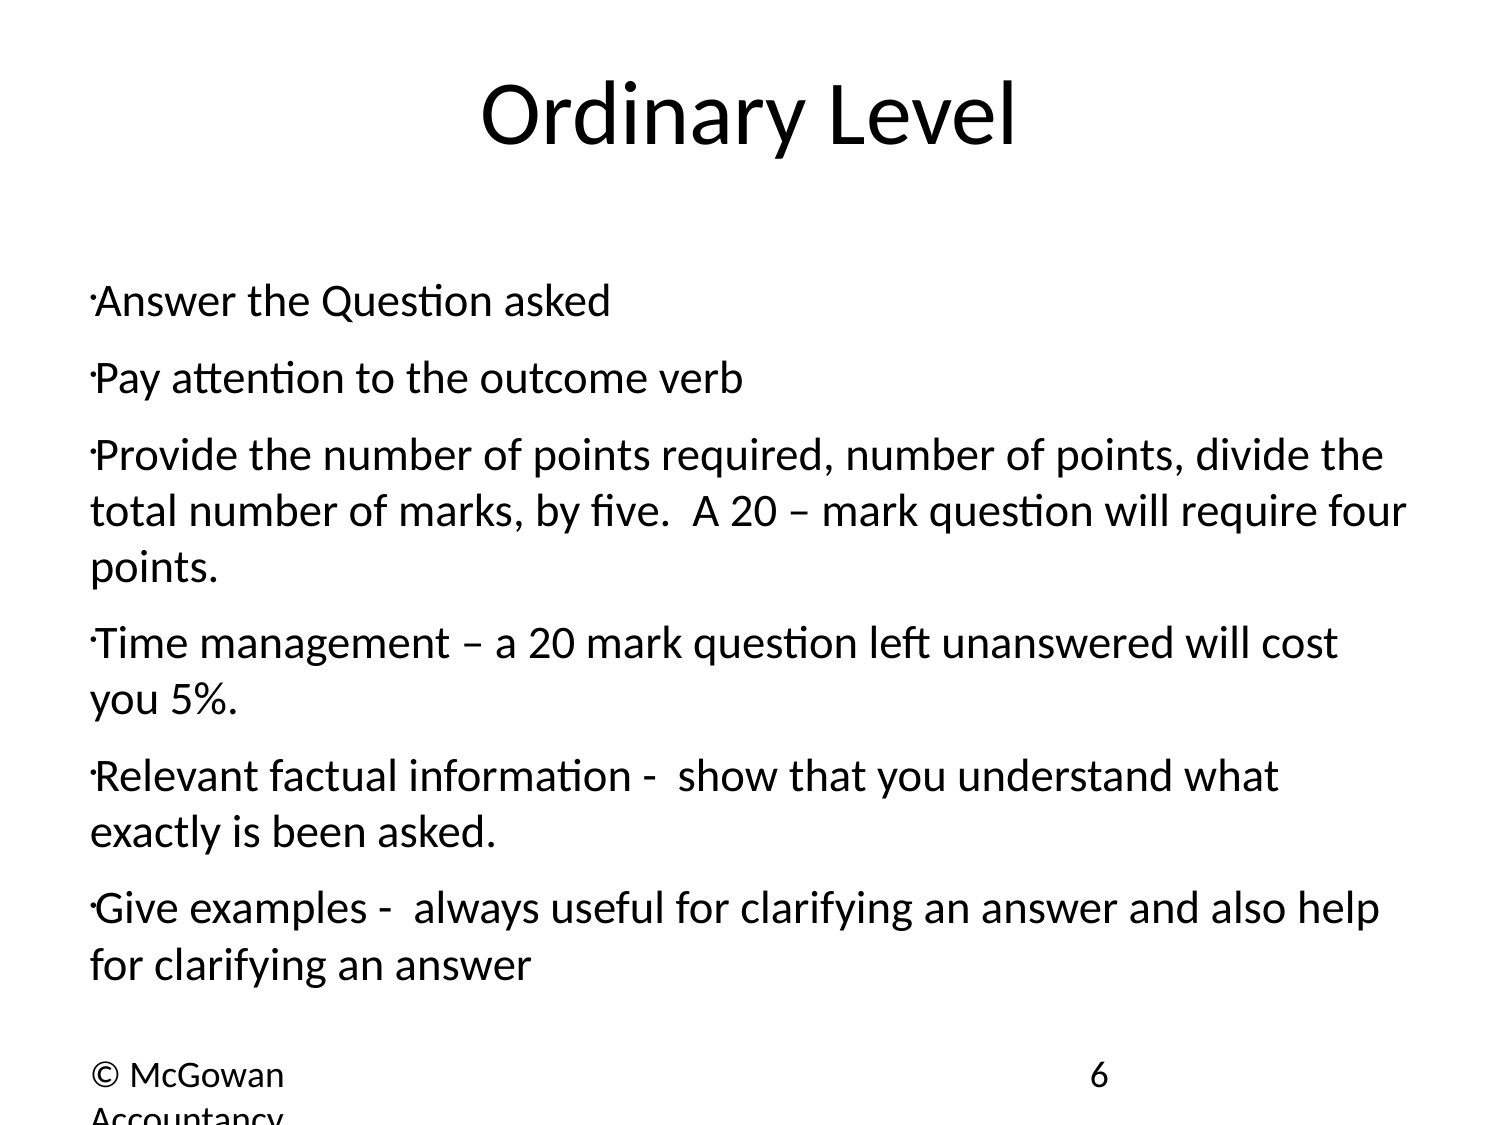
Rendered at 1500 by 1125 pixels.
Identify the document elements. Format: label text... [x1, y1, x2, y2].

text_box [1074, 1042, 1425, 1103]
text_box © McGowan Accountancy Services [75, 1042, 425, 1103]
title Ordinary Level [75, 45, 1425, 233]
list Answer the Question asked Pay attention to the outcome verb Provide the number of points required, number of points, divide the total number of marks, by five. A 20 – mark question will require four points. Time management – a 20 mark question left unanswered will cost you 5%. Relevant factual information - show that you understand what exactly is been asked. Give examples - always useful for clarifying an answer and also help for clarifying an answer [75, 262, 1425, 1005]
